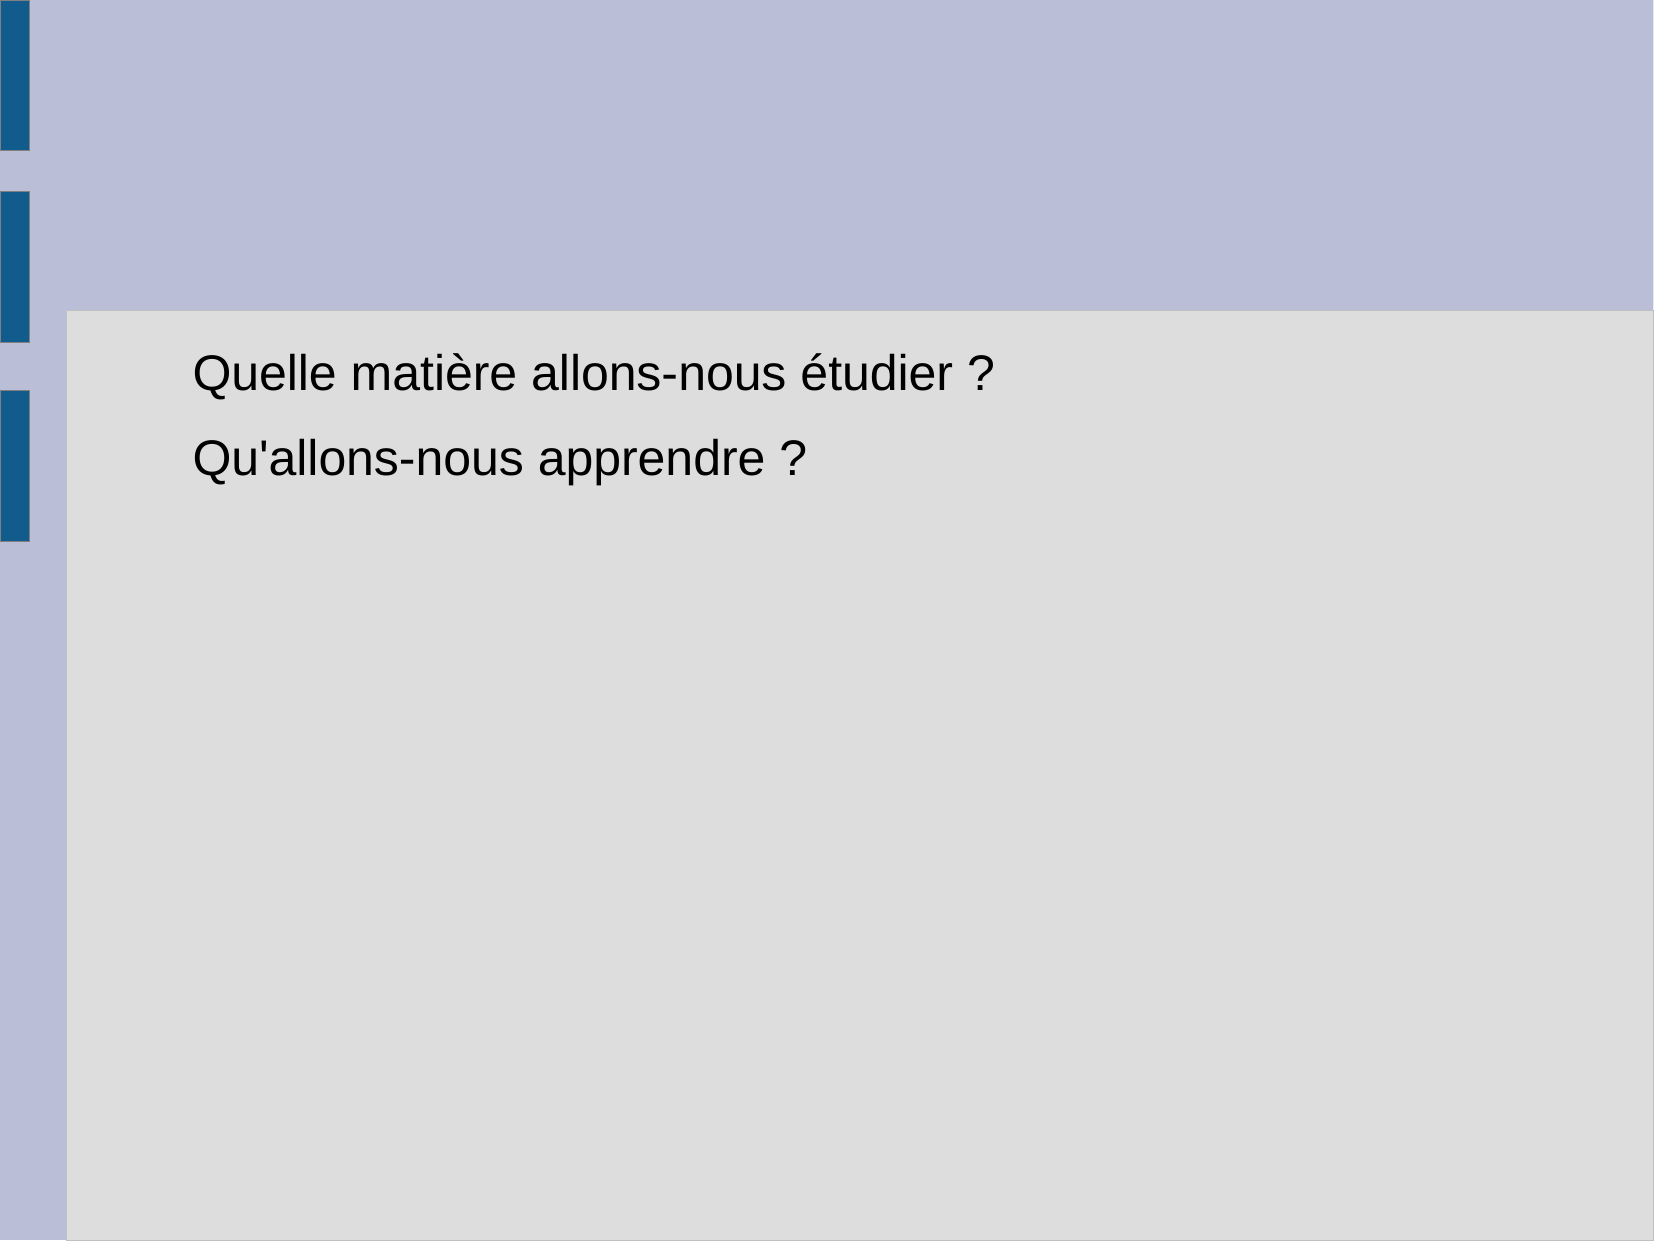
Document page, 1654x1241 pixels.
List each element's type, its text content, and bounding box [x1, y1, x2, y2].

list Quelle matière allons-nous étudier ? Qu'allons-nous apprendre ? [121, 344, 1534, 1127]
